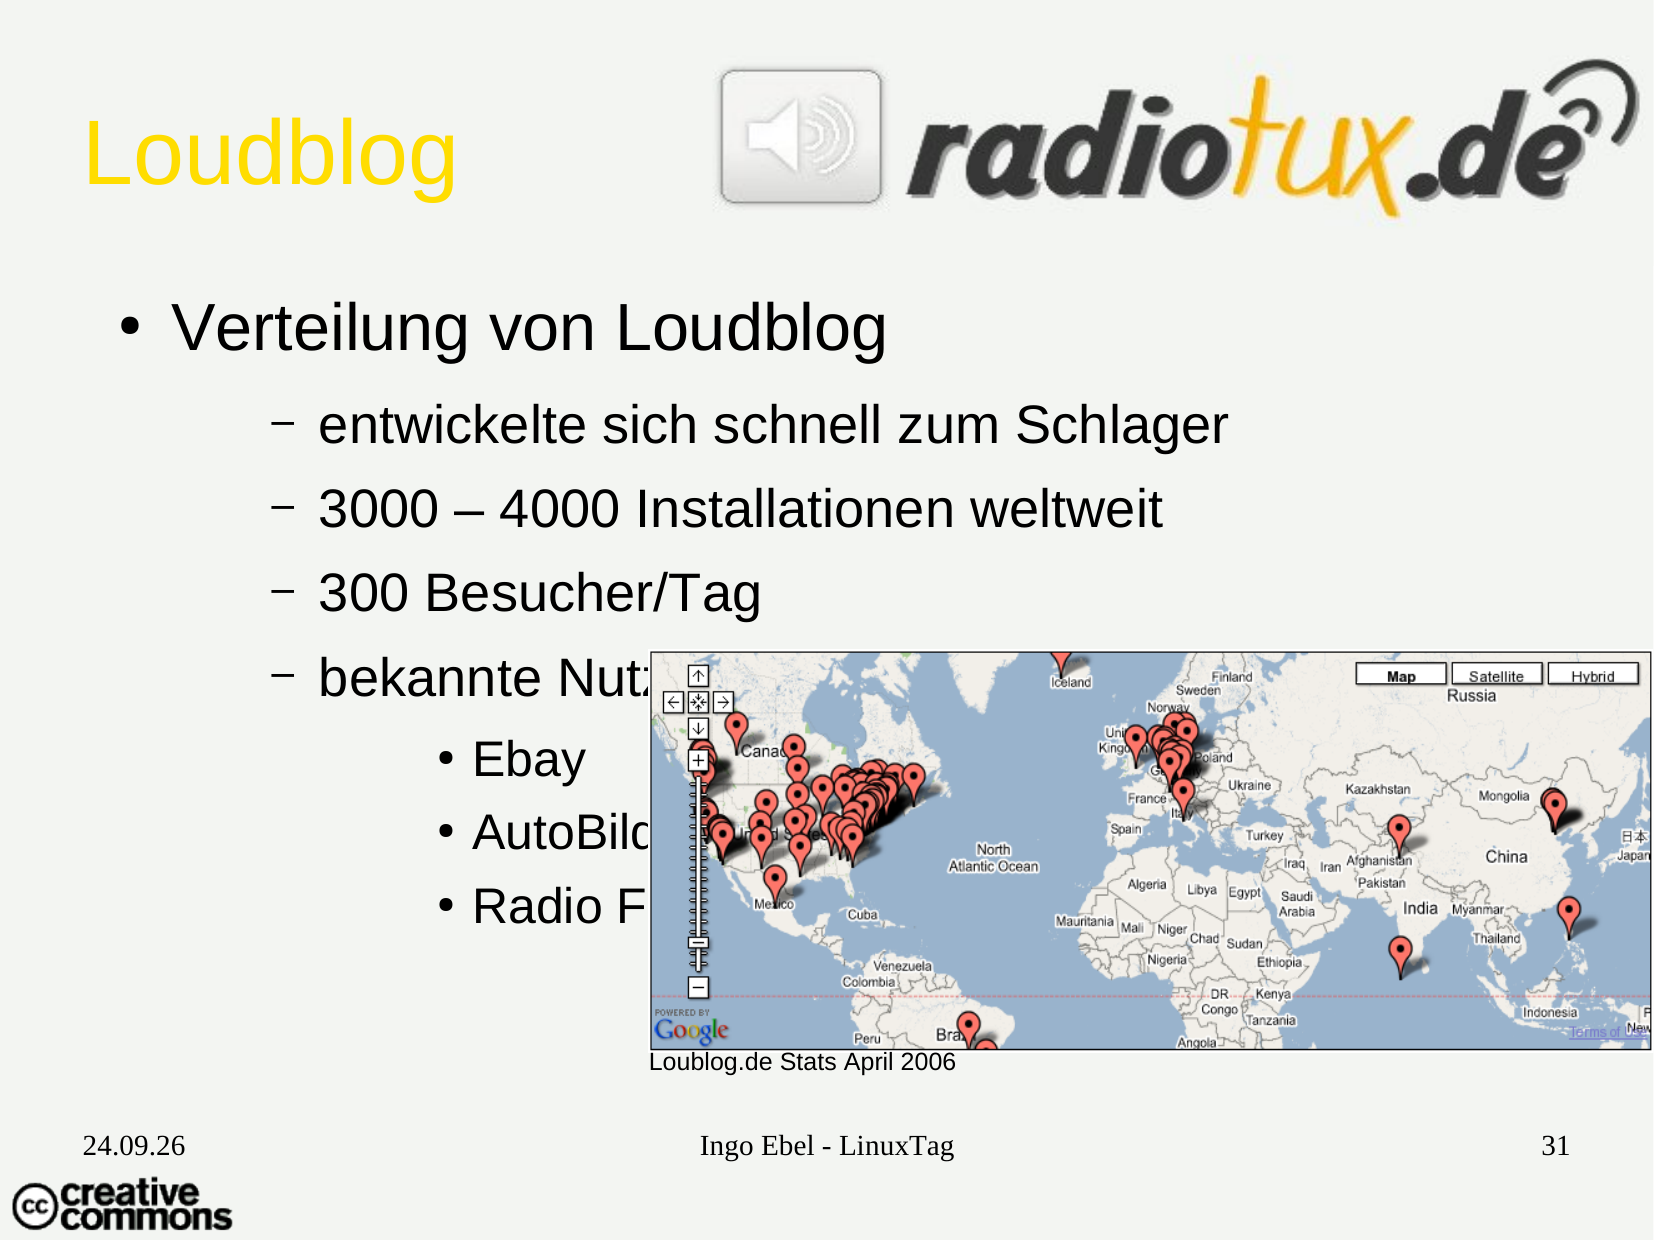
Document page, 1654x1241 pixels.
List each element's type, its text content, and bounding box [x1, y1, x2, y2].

list Verteilung von Loudblog entwickelte sich schnell zum Schlager 3000 – 4000 Installationen weltweit 300 Besucher/Tag bekannte Nutzer: Ebay AutoBild Radio FFH [82, 290, 1571, 1109]
title Loudblog [82, 49, 1571, 257]
picture [649, 0, 1654, 266]
picture [648, 649, 1654, 1053]
text_box Loublog.de Stats April 2006 [620, 1040, 975, 1093]
picture [0, 1121, 236, 1240]
